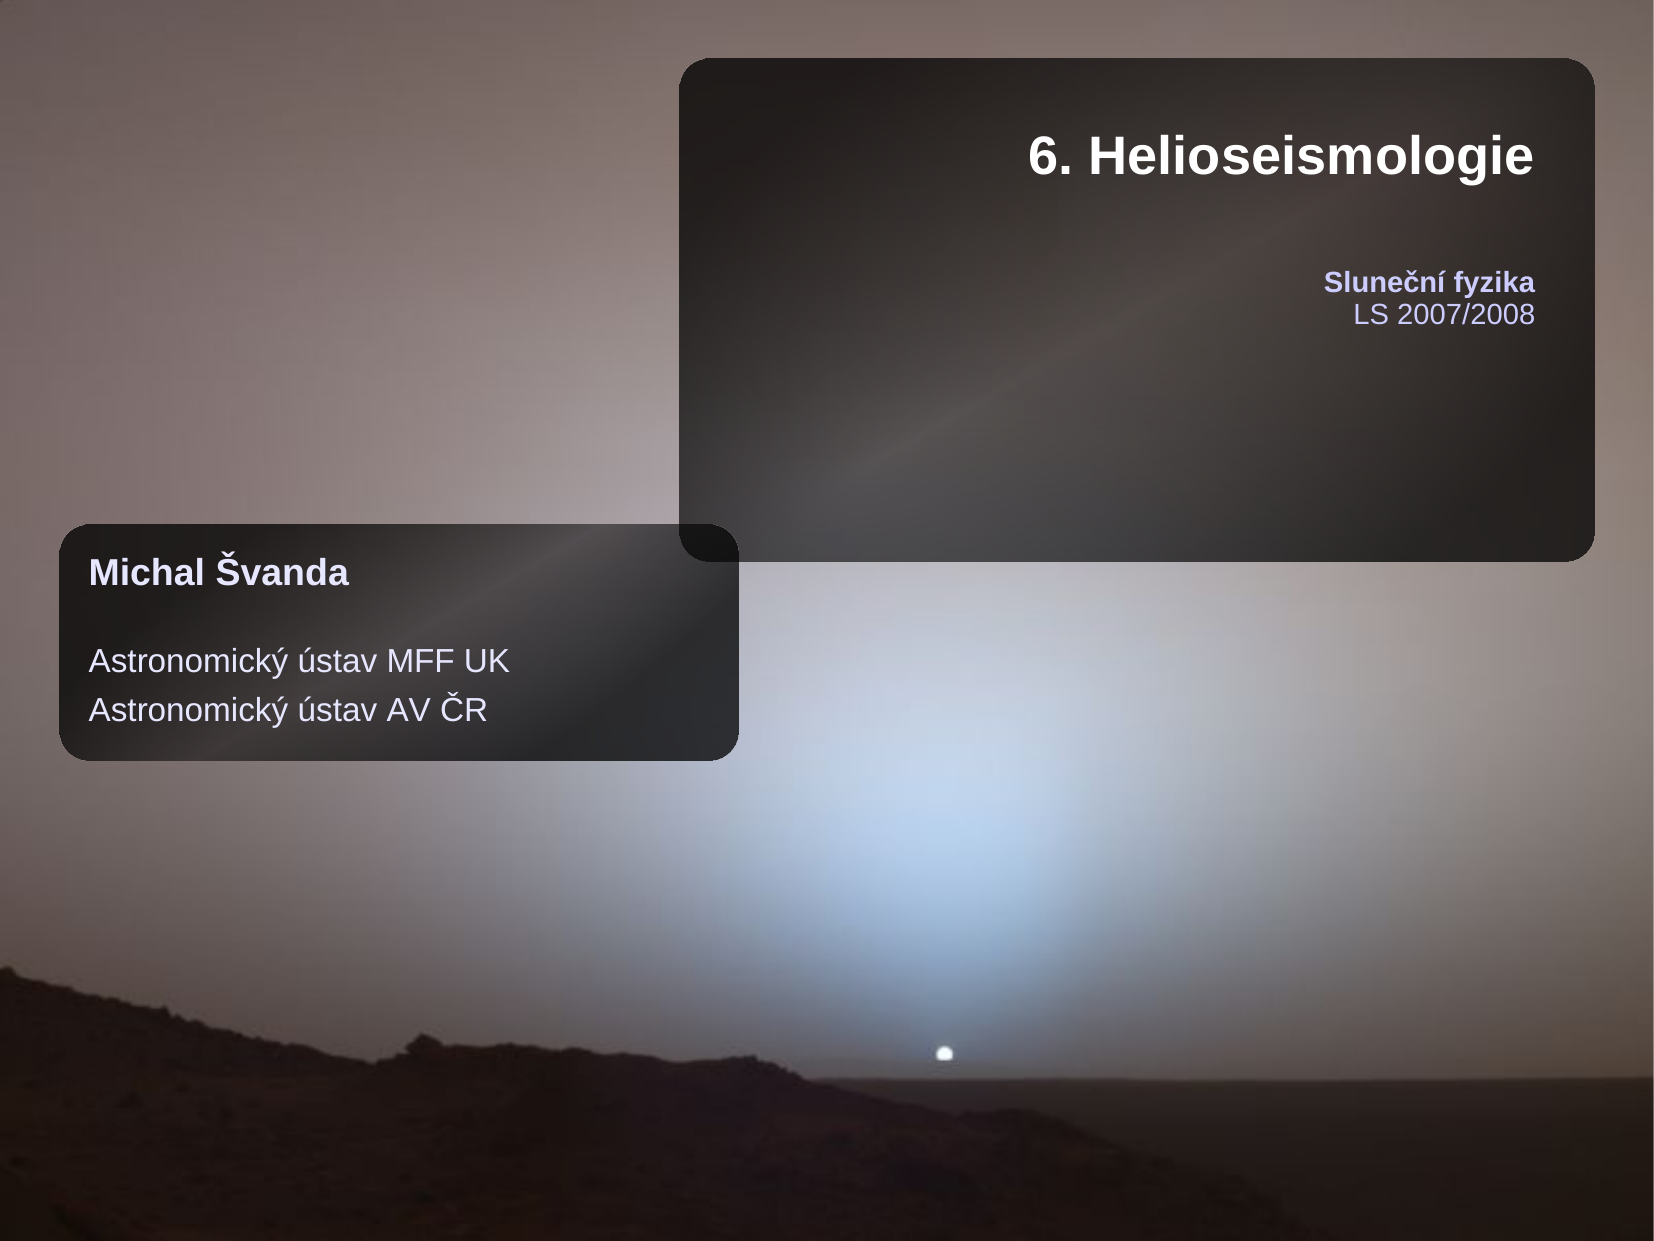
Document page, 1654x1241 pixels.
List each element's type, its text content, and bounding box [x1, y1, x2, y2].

picture [0, 0, 1654, 1241]
title 6. Helioseismologie [740, 88, 1536, 223]
